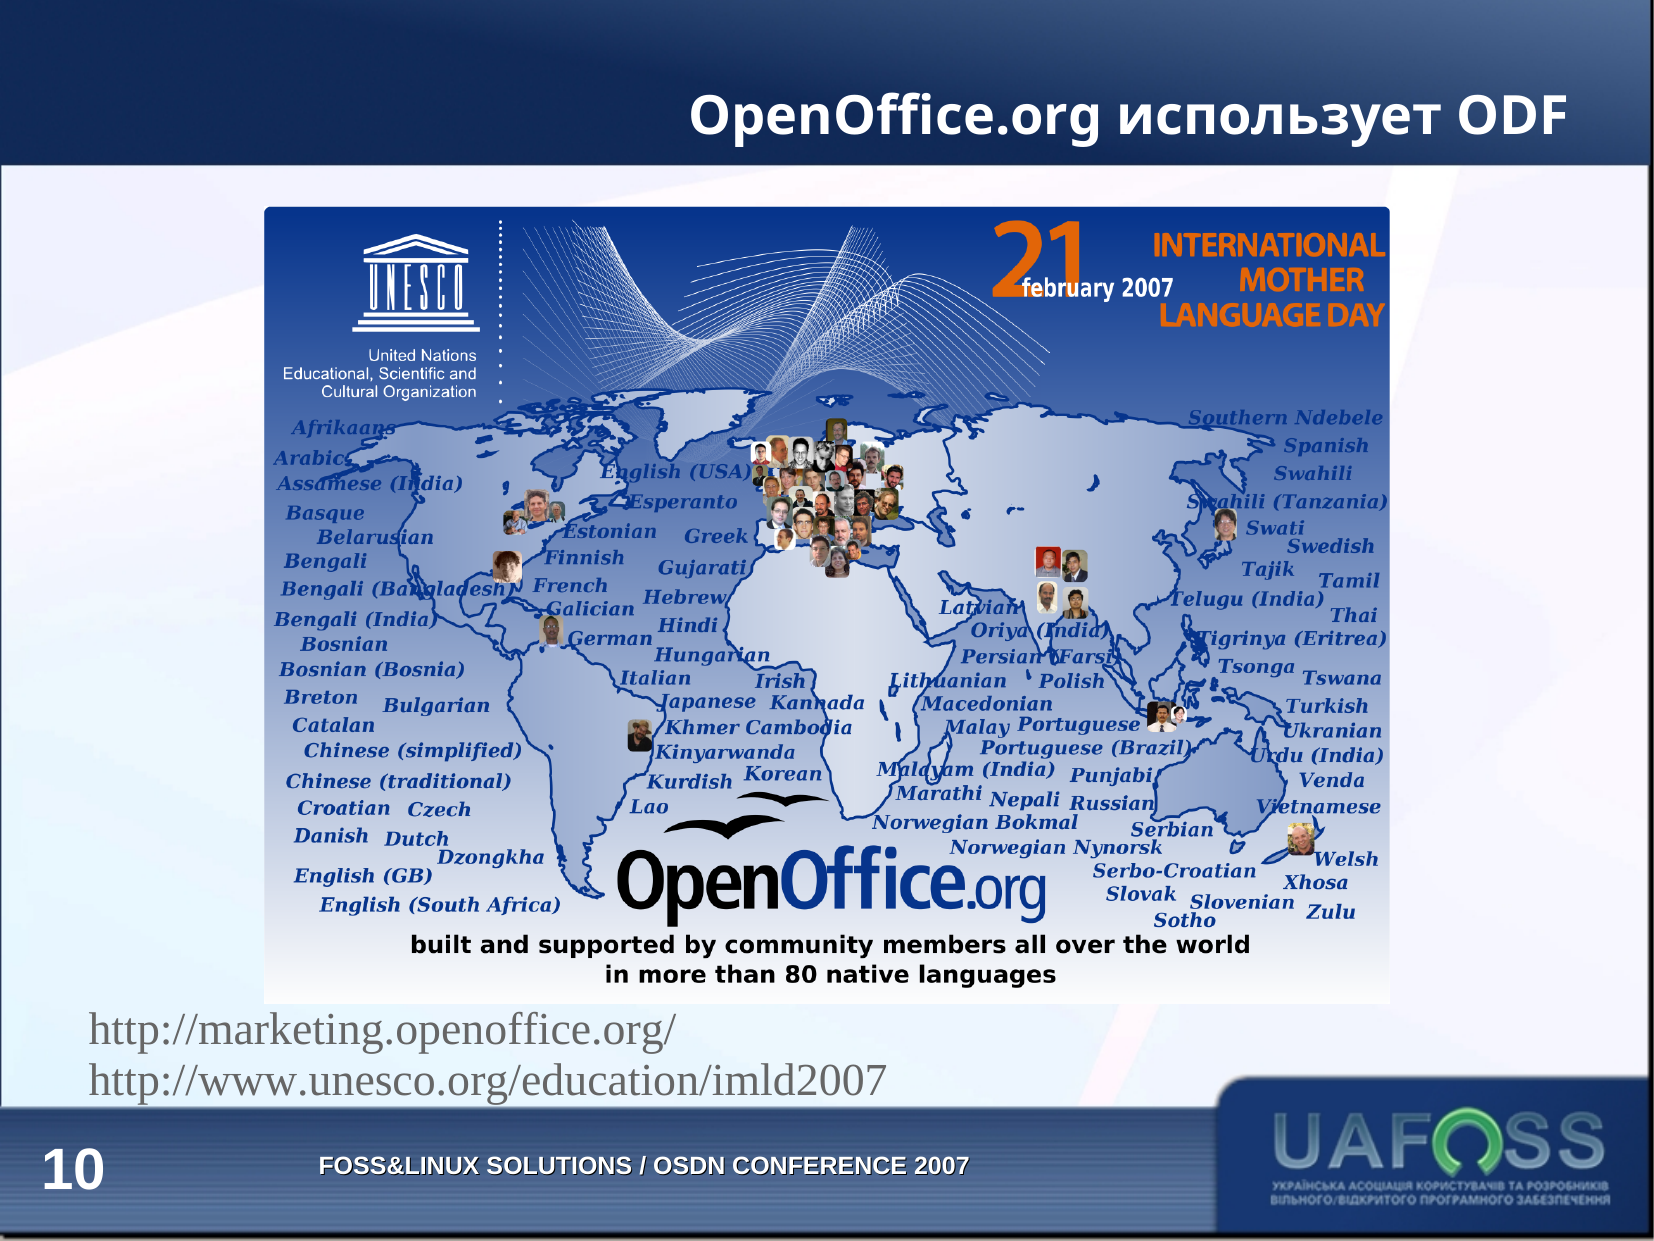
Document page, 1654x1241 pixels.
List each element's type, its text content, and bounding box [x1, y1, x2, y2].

text_box http://marketing.openoffice.org/ http://www.unesco.org/education/imld2007 [88, 1003, 889, 1106]
text_box FOSS&LINUX SOLUTIONS / OSDN CONFERENCE 2007 [318, 1151, 1034, 1180]
text_box 1 [29, 1136, 292, 1202]
title OpenOffice.org использует ODF [82, 49, 1571, 178]
picture [0, 0, 1654, 1241]
